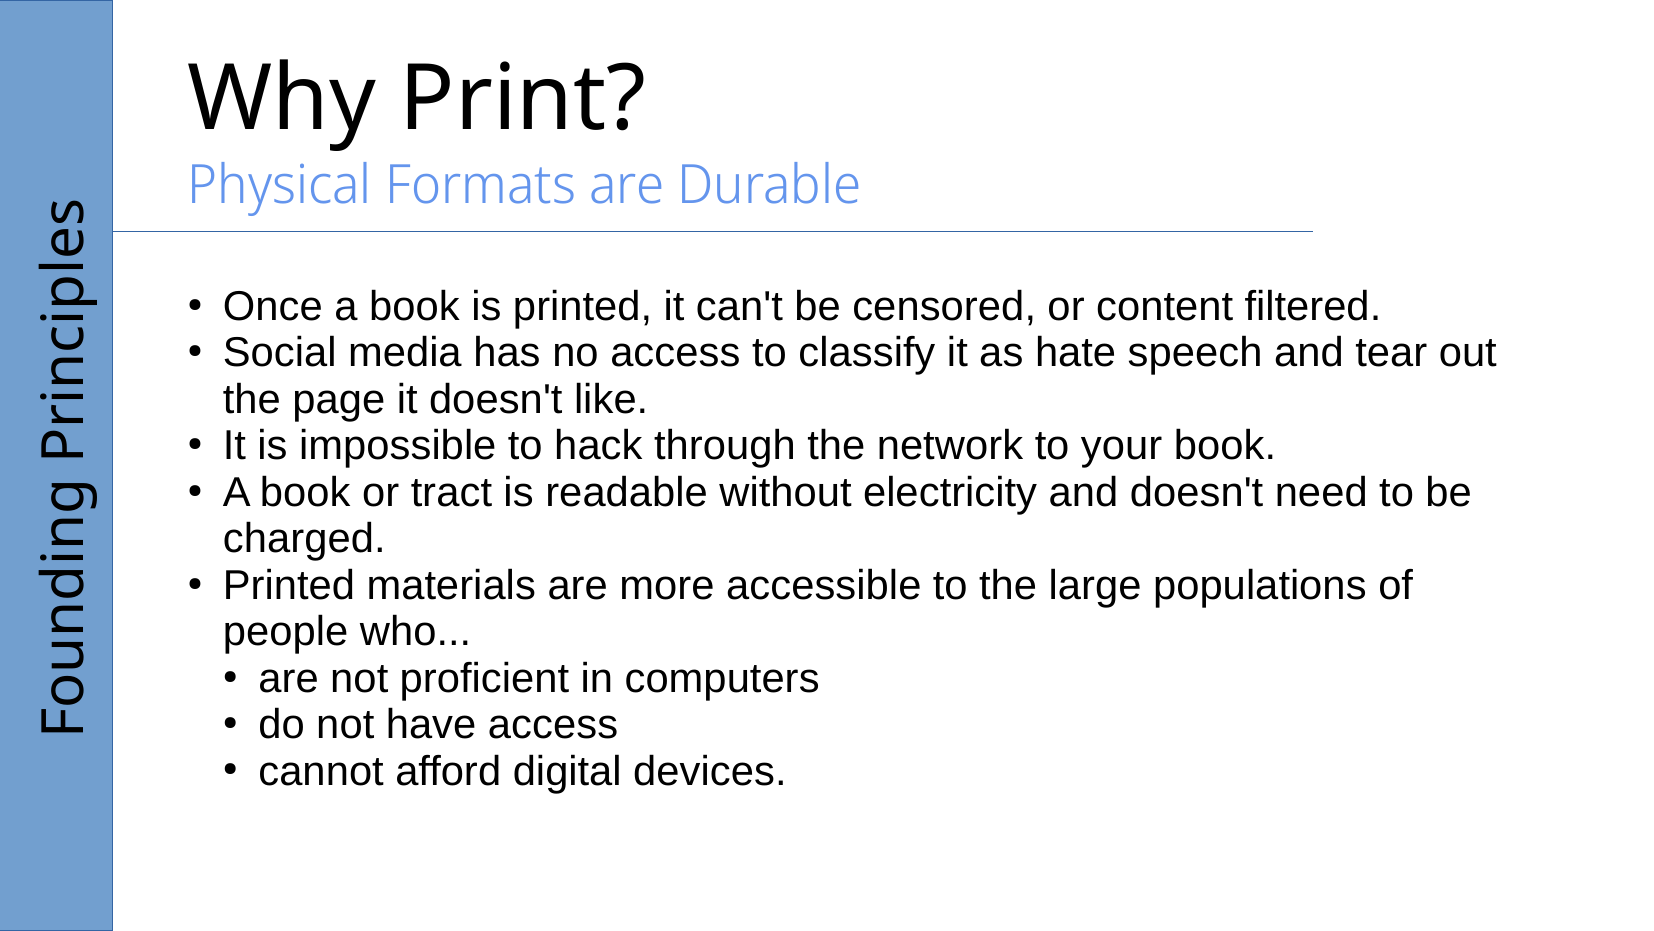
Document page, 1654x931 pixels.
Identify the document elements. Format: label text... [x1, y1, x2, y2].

subtitle Once a book is printed, it can't be censored, or content filtered. Social media has no access to classify it as hate speech and tear out the page it doesn't like. It is impossible to hack through the network to your book. A book or tract is readable without electricity and doesn't need to be charged. Printed materials are more accessible to the large populations of people who... are not proficient in computers do not have access cannot afford digital devices. [187, 282, 1538, 887]
text_box [0, 0, 113, 931]
title Why Print? [187, 33, 1571, 125]
text_box Founding Principles [13, 37, 105, 901]
title Physical Formats are Durable [187, 125, 1571, 239]
